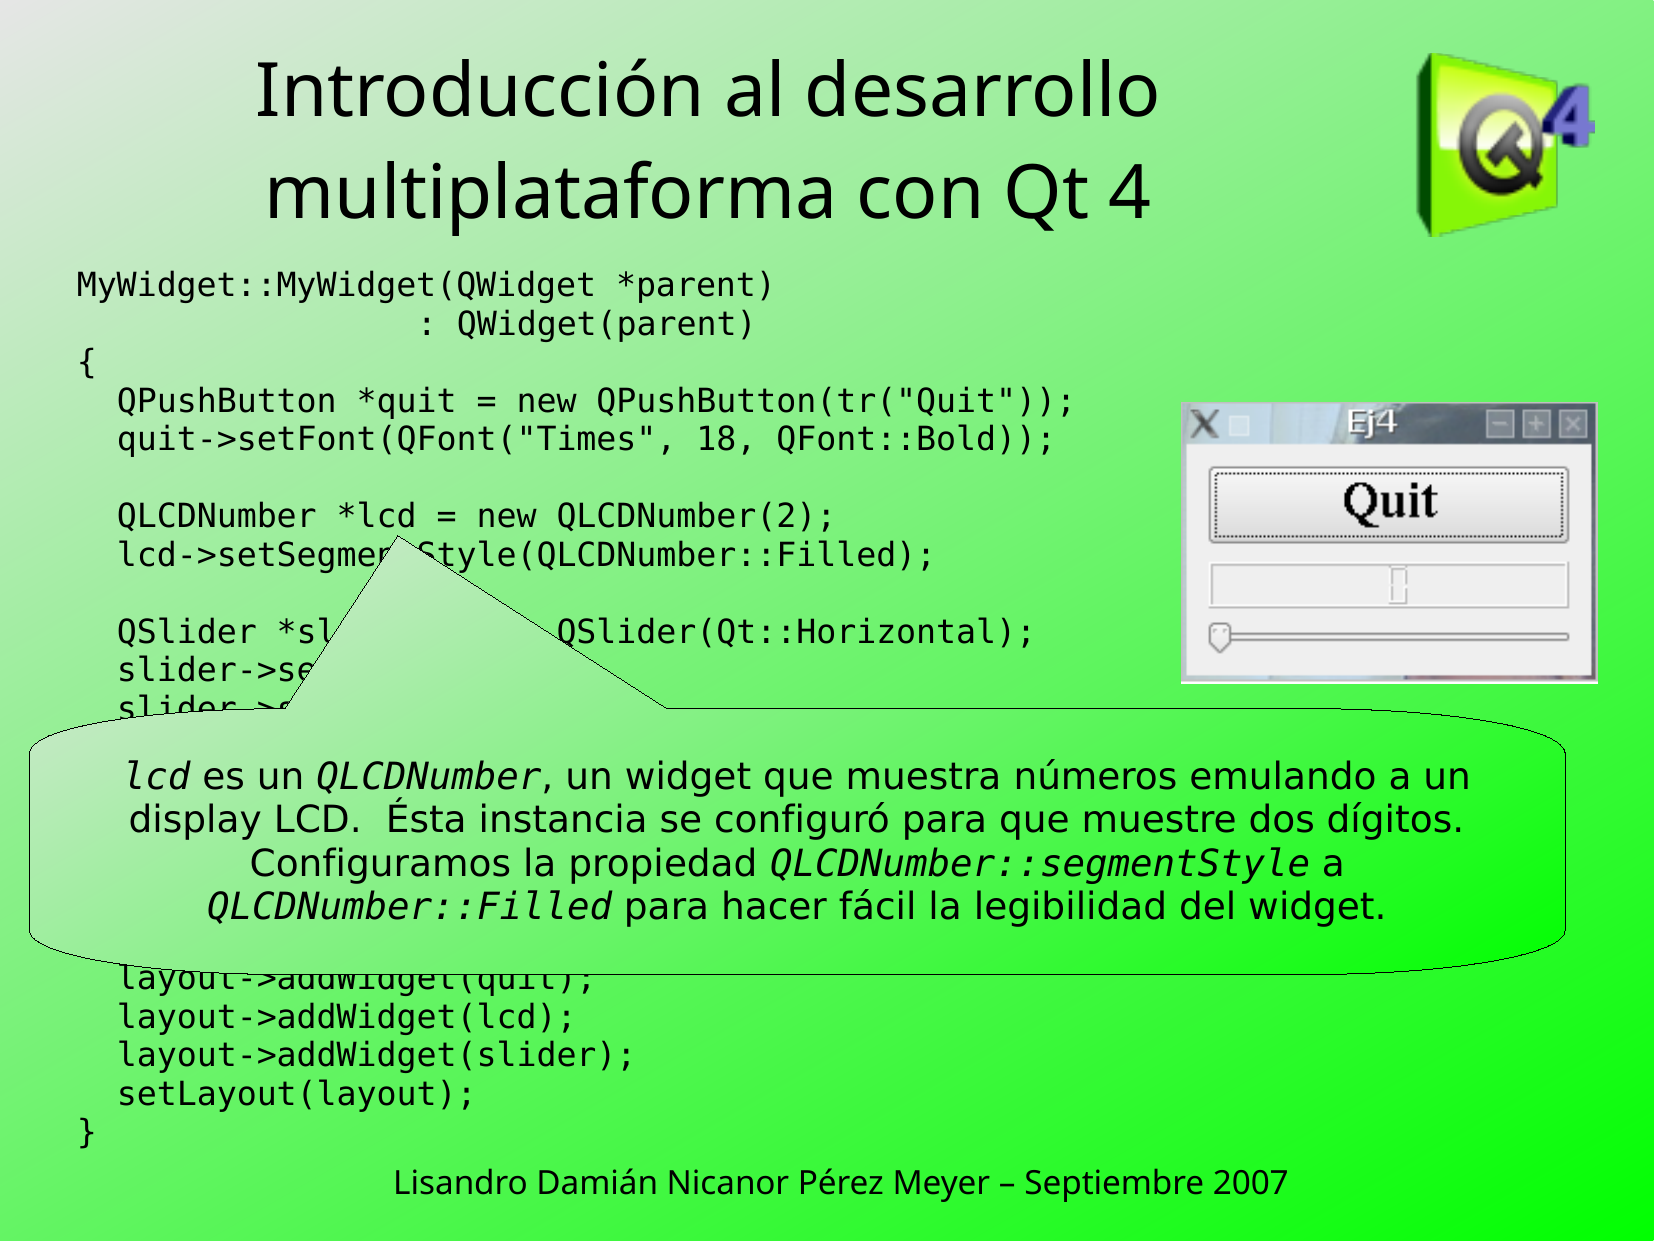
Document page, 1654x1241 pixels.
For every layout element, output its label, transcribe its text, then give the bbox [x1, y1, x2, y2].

text_box Lisandro Damián Nicanor Pérez Meyer – Septiembre 2007 [88, 1151, 1595, 1213]
title Introducción al desarrollo multiplataforma con Qt 4 [147, 11, 1270, 265]
text_box lcd es un QLCDNumber, un widget que muestra números emulando a un display LCD. Ésta instancia se configuró para que muestre dos dígitos. Configuramos la propiedad QLCDNumber::segmentStyle a QLCDNumber::Filled para hacer fácil la legibilidad del widget. [29, 535, 1566, 975]
subtitle MyWidget::MyWidget(QWidget *parent) : QWidget(parent) { QPushButton *quit = new QPushButton(tr("Quit")); quit->setFont(QFont("Times", 18, QFont::Bold)); QLCDNumber *lcd = new QLCDNumber(2); lcd->setSegmentStyle(QLCDNumber::Filled); QSlider *slider = new QSlider(Qt::Horizontal); slider->setRange(0, 99); slider->setValue(0); connect(quit, SIGNAL(clicked()), qApp, SLOT(quit())); connect(slider, SIGNAL(valueChanged(int)), lcd, SLOT(display(int))); QVBoxLayout *layout = new QVBoxLayout; layout->addWidget(quit); layout->addWidget(lcd); layout->addWidget(slider); setLayout(layout); } [76, 935, 1565, 1152]
subtitle MyWidget::MyWidget(QWidget *parent) : QWidget(parent) { QPushButton *quit = new QPushButton(tr("Quit")); quit->setFont(QFont("Times", 18, QFont::Bold)); QLCDNumber *lcd = new QLCDNumber(2); lcd->setSegmentStyle(QLCDNumber::Filled); QSlider *slider = new QSlider(Qt::Horizontal); slider->setRange(0, 99); slider->setValue(0); connect(quit, SIGNAL(clicked()), qApp, SLOT(quit())); connect(slider, SIGNAL(valueChanged(int)), lcd, SLOT(display(int))); QVBoxLayout *layout = new QVBoxLayout; layout->addWidget(quit); layout->addWidget(lcd); layout->addWidget(slider); setLayout(layout); } [76, 265, 1565, 749]
picture [1181, 402, 1598, 684]
picture [1412, 53, 1595, 237]
